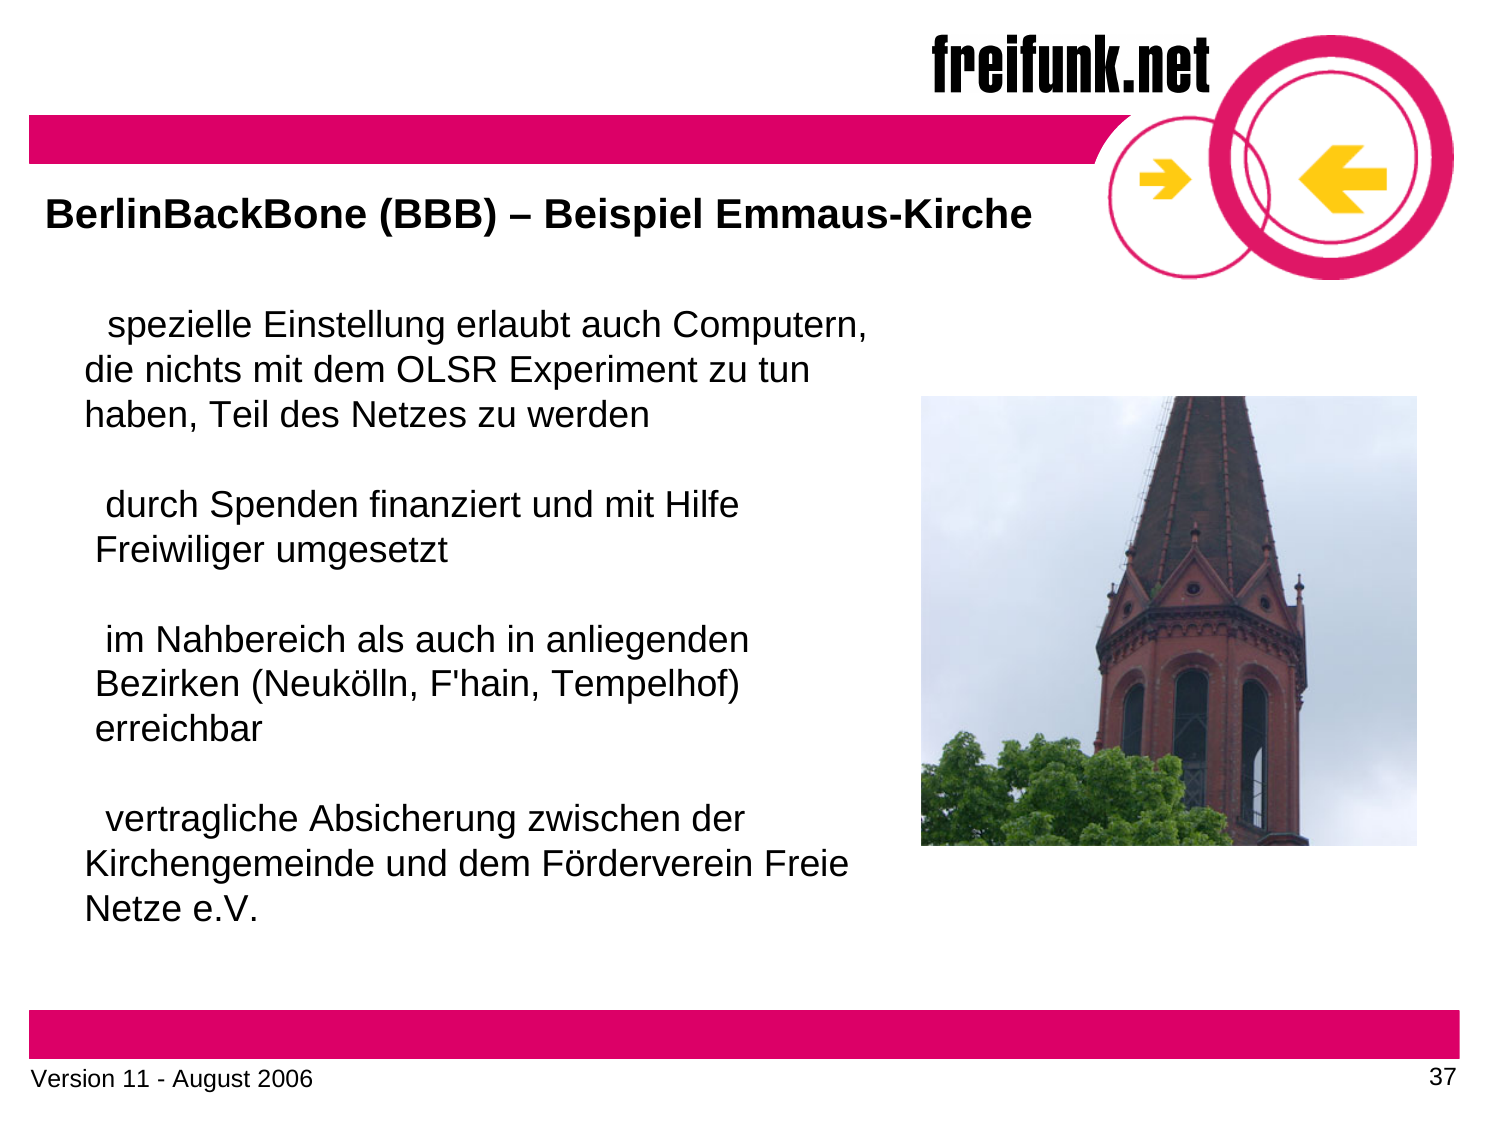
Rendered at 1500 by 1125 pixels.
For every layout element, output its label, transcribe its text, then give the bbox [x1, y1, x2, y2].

picture [921, 396, 1417, 846]
picture [932, 34, 1454, 280]
text_box spezielle Einstellung erlaubt auch Computern, die nichts mit dem OLSR Experiment zu tun haben, Teil des Netzes zu werden durch Spenden finanziert und mit Hilfe Freiwiliger umgesetzt im Nahbereich als auch in anliegenden Bezirken (Neukölln, F'hain, Tempelhof) erreichbar vertragliche Absicherung zwischen der Kirchengemeinde und dem Förderverein Freie Netze e.V. [84, 296, 917, 1061]
text_box BerlinBackBone (BBB) – Beispiel Emmaus-Kirche [44, 187, 1100, 267]
